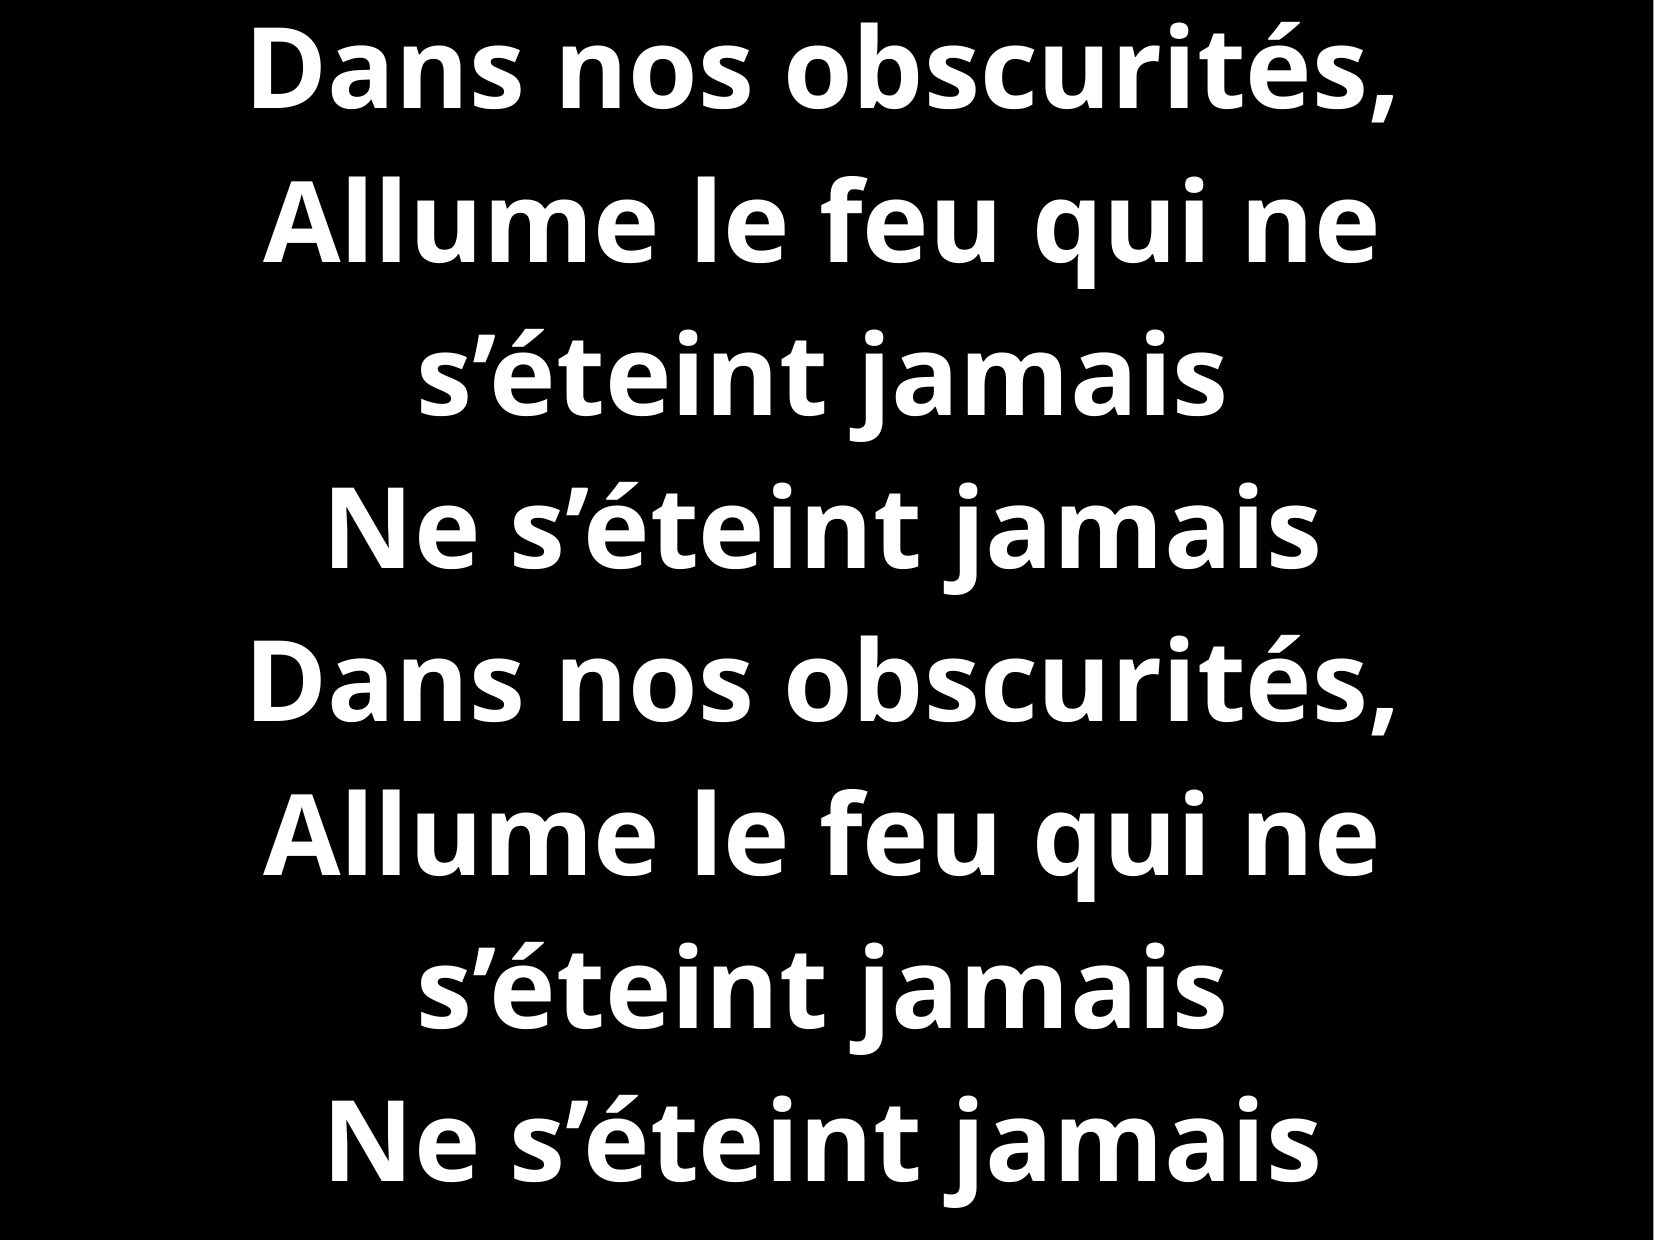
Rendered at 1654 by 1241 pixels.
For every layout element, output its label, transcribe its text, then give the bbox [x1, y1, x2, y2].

subtitle Dans nos obscurités, Allume le feu qui ne s’éteint jamais Ne s’éteint jamais Dans nos obscurités, Allume le feu qui ne s’éteint jamais Ne s’éteint jamais [78, 0, 1567, 1229]
